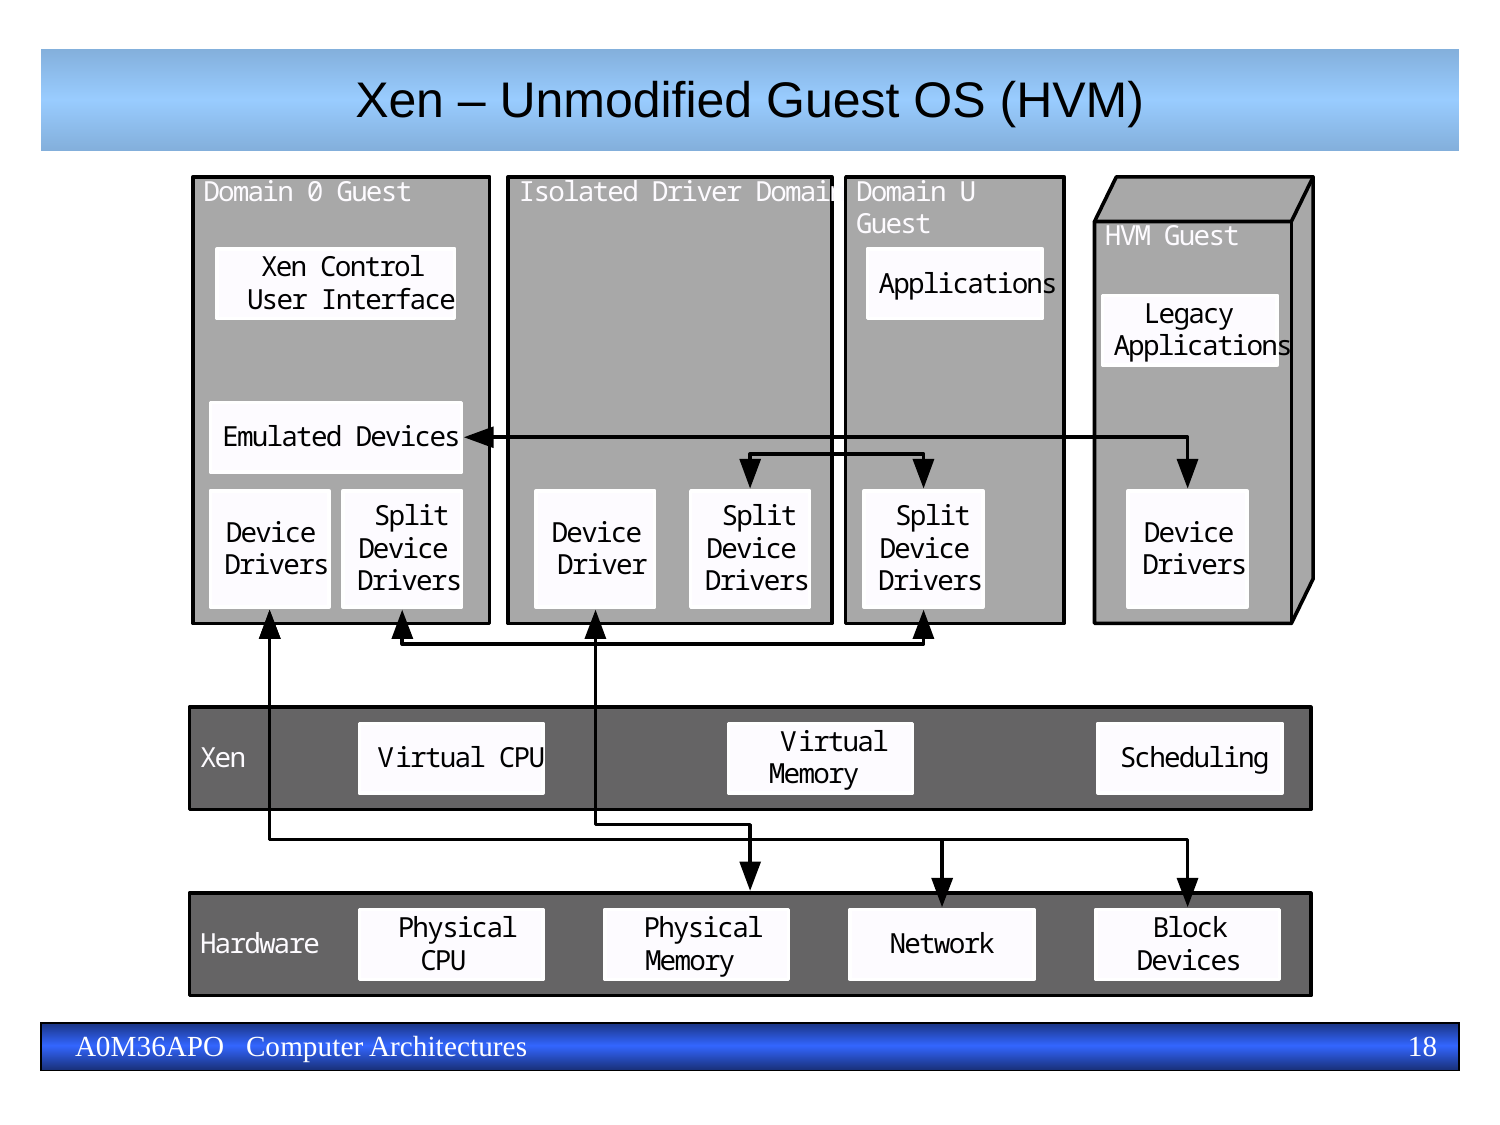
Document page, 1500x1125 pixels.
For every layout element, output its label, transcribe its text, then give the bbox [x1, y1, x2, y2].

title Xen – Unmodified Guest OS (HVM) [41, 49, 1459, 151]
picture [174, 162, 1348, 1010]
